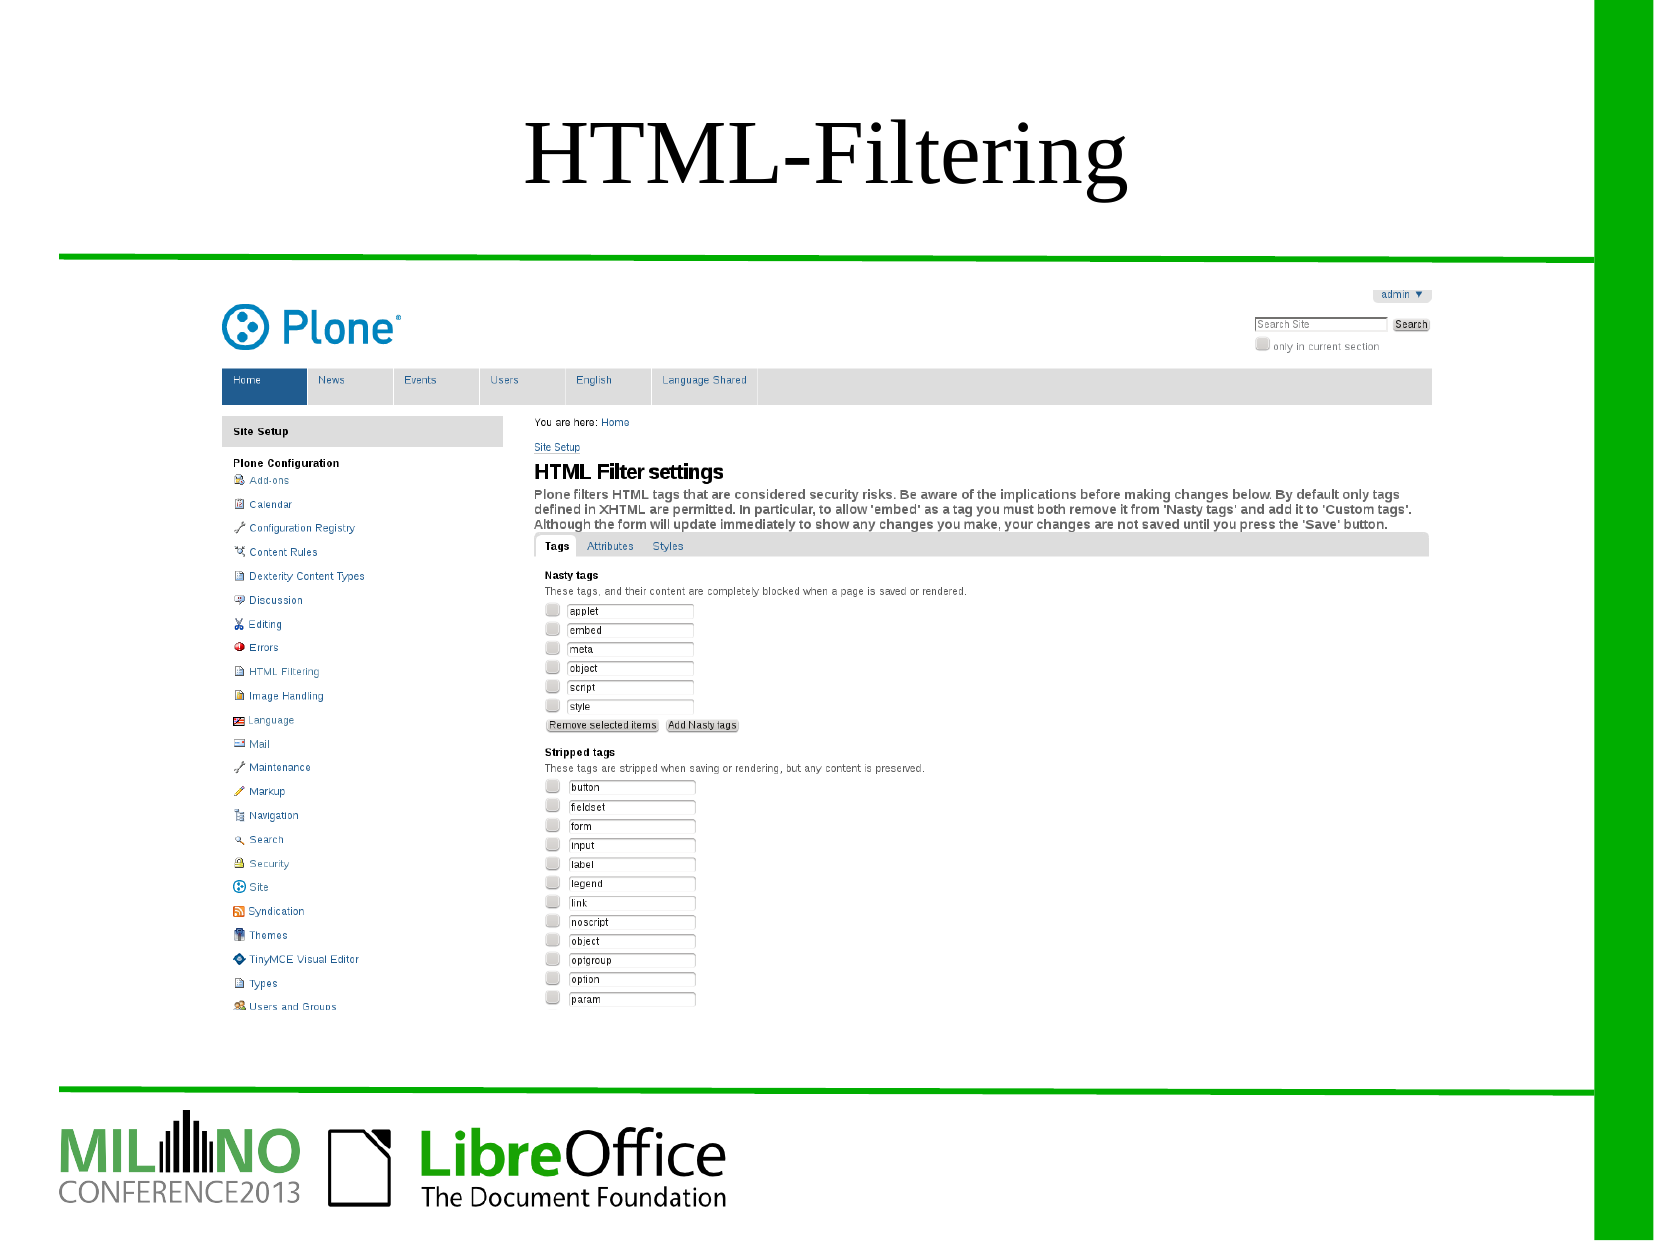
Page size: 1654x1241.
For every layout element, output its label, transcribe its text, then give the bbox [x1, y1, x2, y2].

picture [215, 290, 1438, 1010]
picture [59, 1092, 756, 1241]
title HTML-Filtering [82, 49, 1571, 257]
